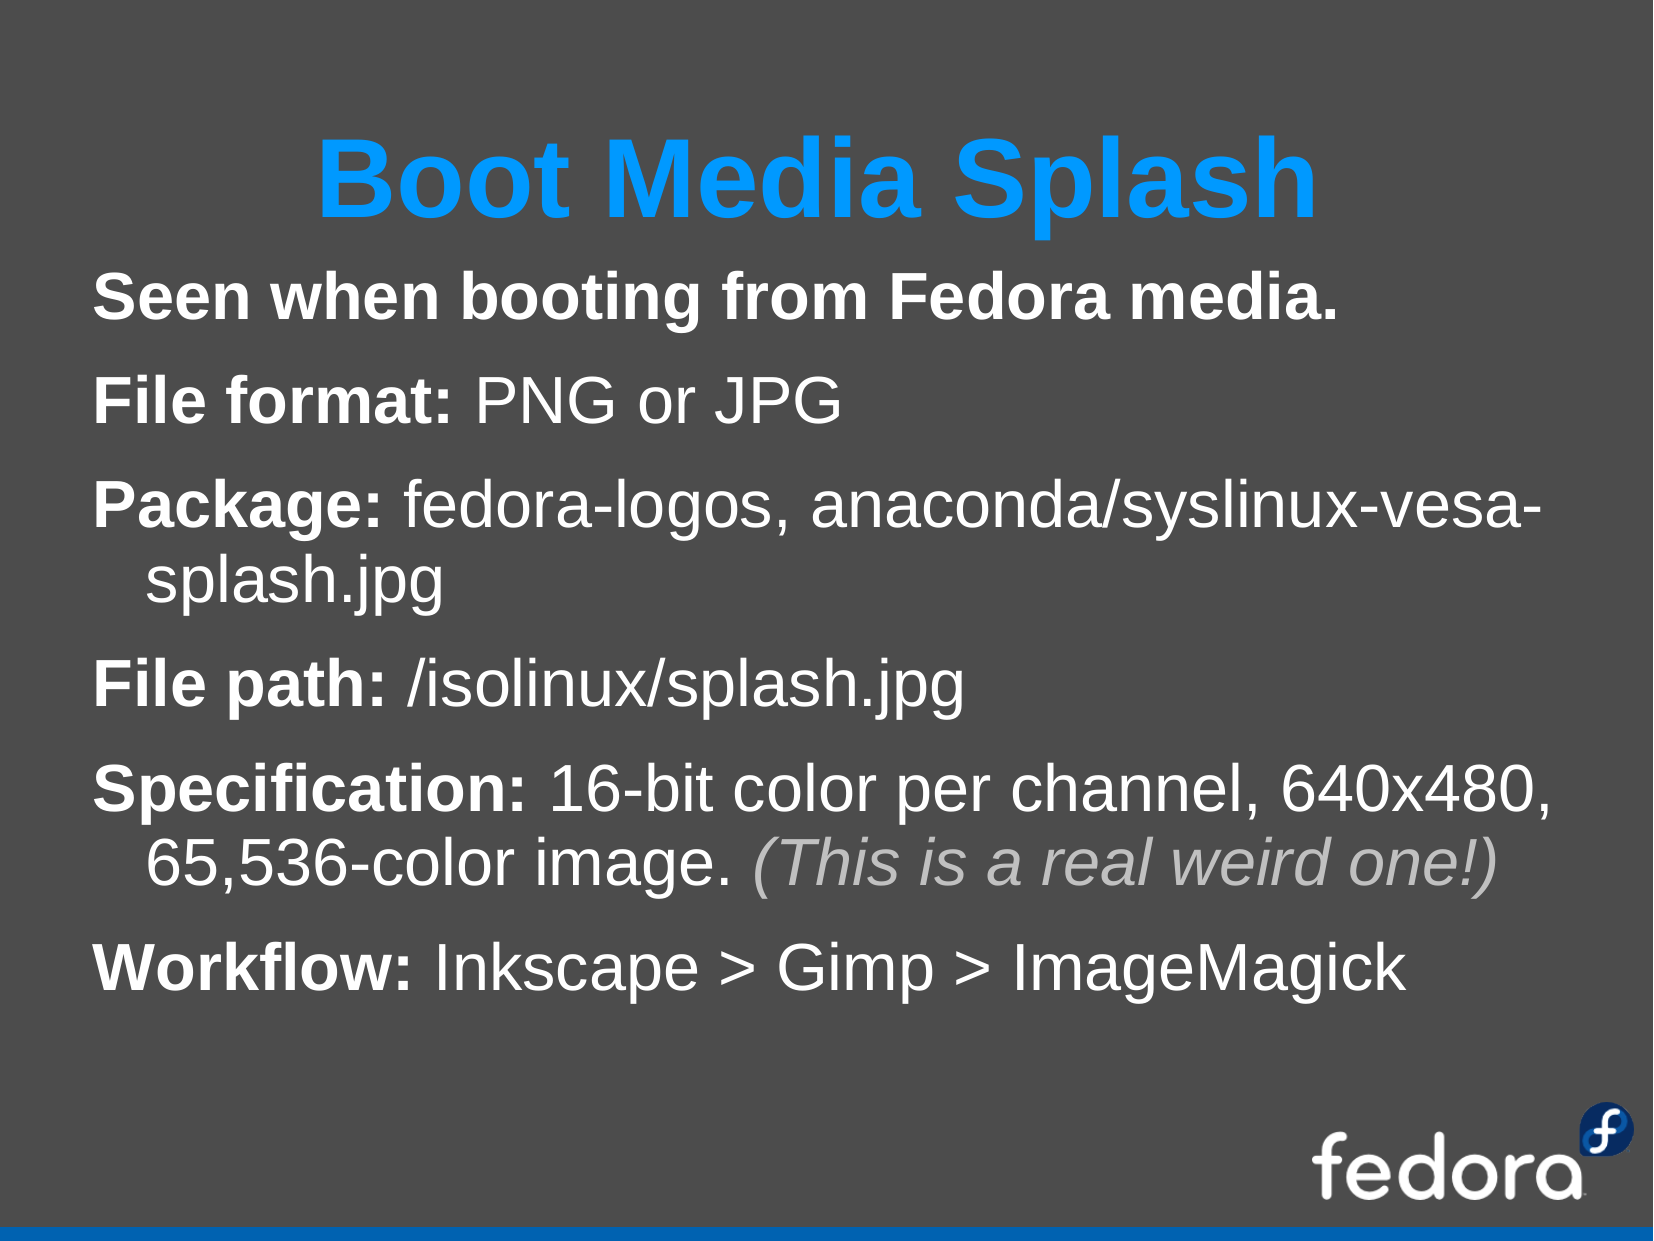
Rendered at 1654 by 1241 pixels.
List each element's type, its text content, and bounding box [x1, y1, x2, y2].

list Seen when booting from Fedora media. File format: PNG or JPG Package: fedora-logos, anaconda/syslinux-vesa-splash.jpg File path: /isolinux/splash.jpg Specification: 16-bit color per channel, 640x480, 65,536-color image. (This is a real weird one!) Workflow: Inkscape > Gimp > ImageMagick [74, 258, 1575, 1080]
title Boot Media Splash [112, 75, 1524, 258]
picture [1312, 1102, 1634, 1200]
